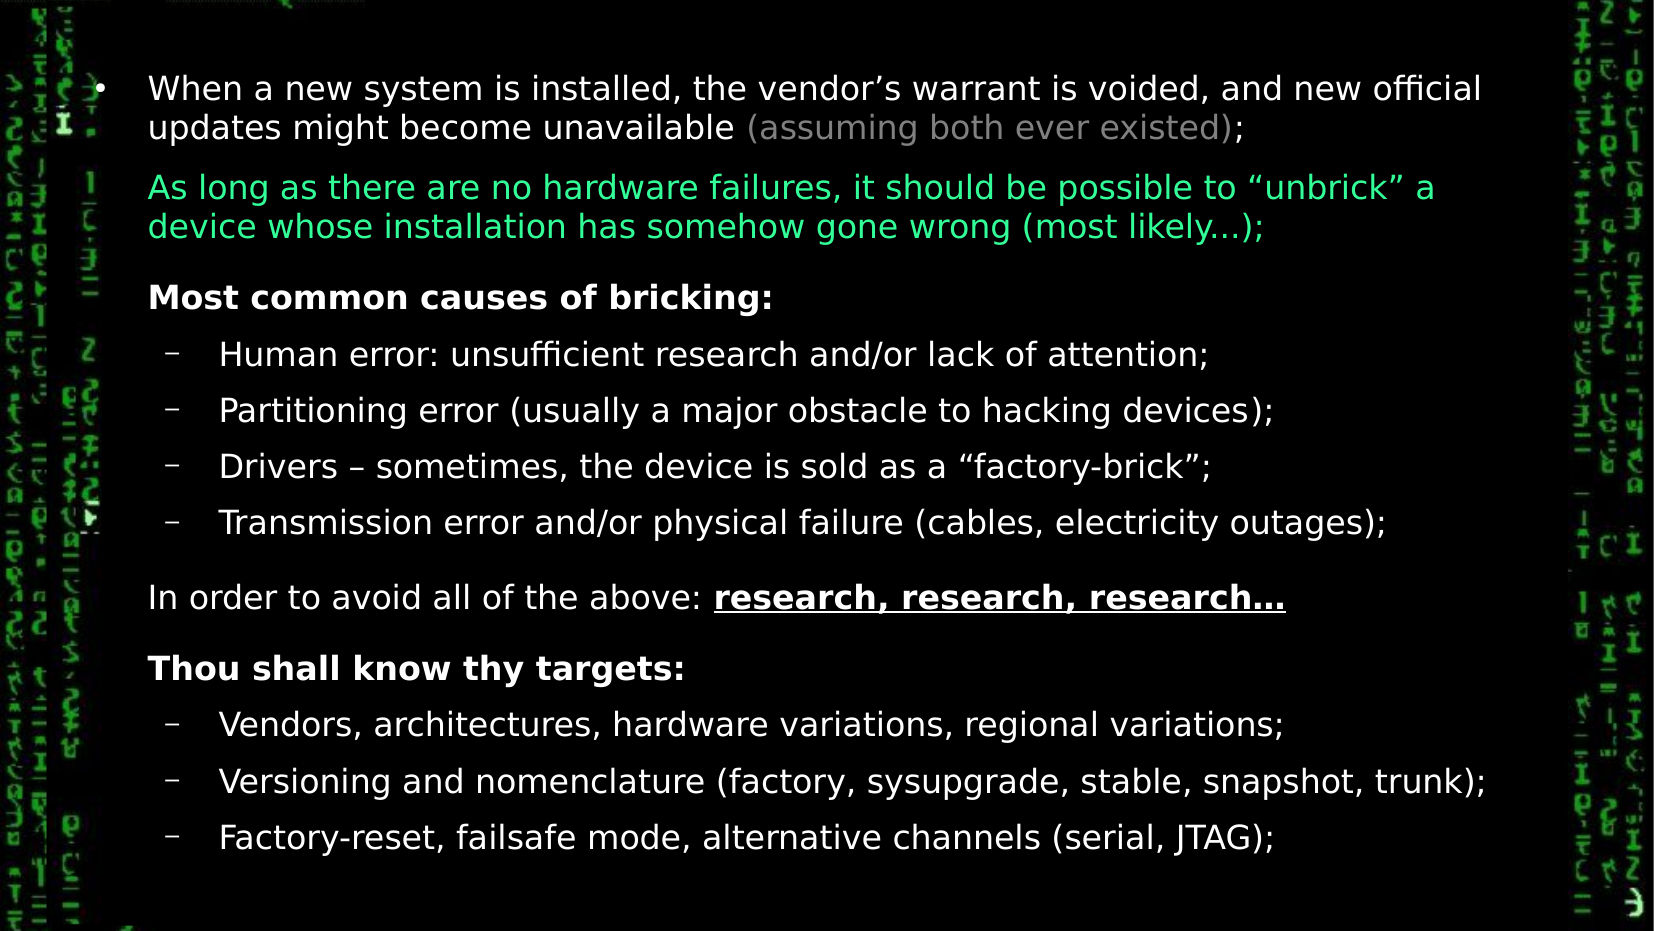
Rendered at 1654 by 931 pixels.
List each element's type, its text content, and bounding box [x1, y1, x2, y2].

list When a new system is installed, the vendor’s warrant is voided, and new official updates might become unavailable (assuming both ever existed); As long as there are no hardware failures, it should be possible to “unbrick” a device whose installation has somehow gone wrong (most likely...); Most common causes of bricking: Human error: unsufficient research and/or lack of attention; Partitioning error (usually a major obstacle to hacking devices); Drivers – sometimes, the device is sold as a “factory-brick”; Transmission error and/or physical failure (cables, electricity outages); In order to avoid all of the above: research, research, research… Thou shall know thy targets: Vendors, architectures, hardware variations, regional variations; Versioning and nomenclature (factory, sysupgrade, stable, snapshot, trunk); Factory-reset, failsafe mode, alternative channels (serial, JTAG); [76, 69, 1531, 910]
picture [0, 0, 1654, 931]
